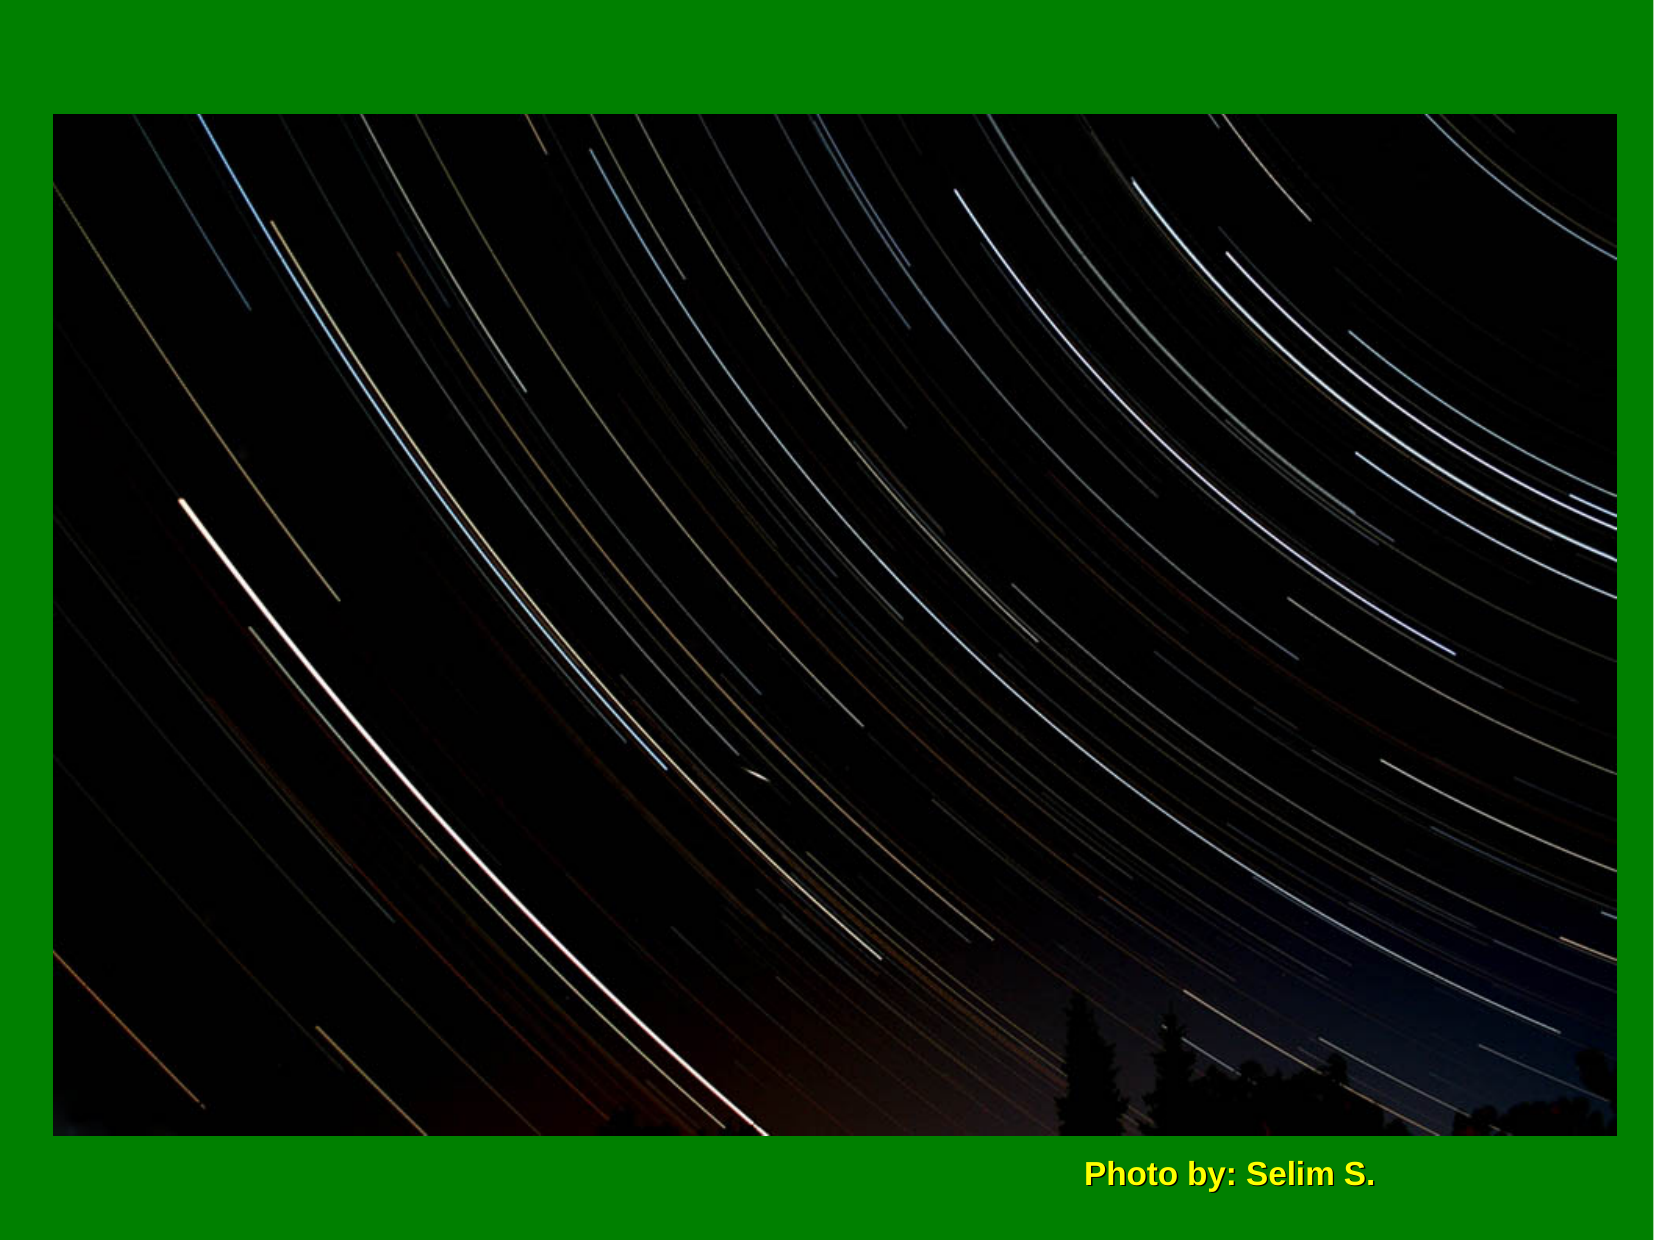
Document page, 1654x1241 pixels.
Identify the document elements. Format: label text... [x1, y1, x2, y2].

text_box Photo by: Selim S. [1069, 1147, 1391, 1200]
picture [53, 114, 1617, 1136]
